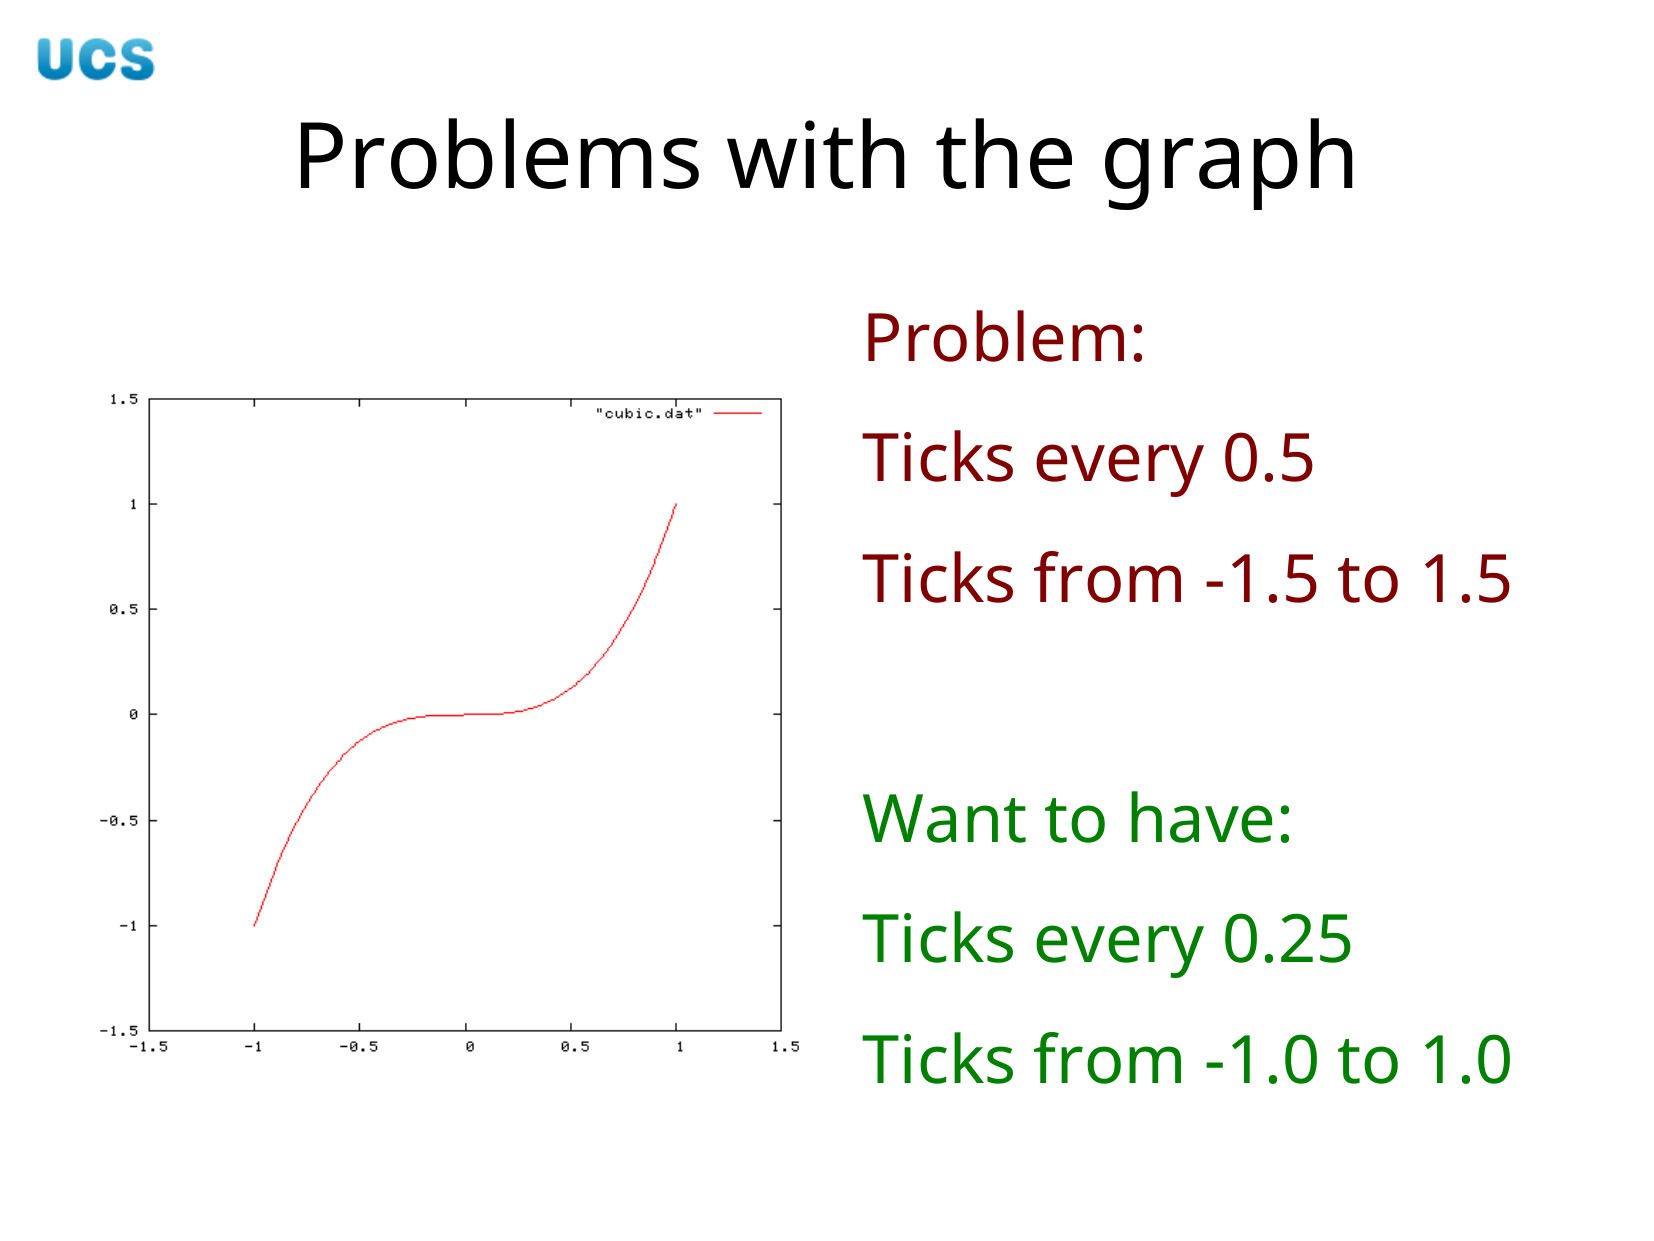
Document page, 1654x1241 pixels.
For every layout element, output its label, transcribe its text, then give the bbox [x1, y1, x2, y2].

list Problem: Ticks every 0.5 Ticks from -1.5 to 1.5 Want to have: Ticks every 0.25 Ticks from -1.0 to 1.0 [845, 290, 1572, 1109]
title Problems with the graph [82, 49, 1571, 257]
picture [82, 336, 809, 1063]
picture [37, 37, 155, 82]
